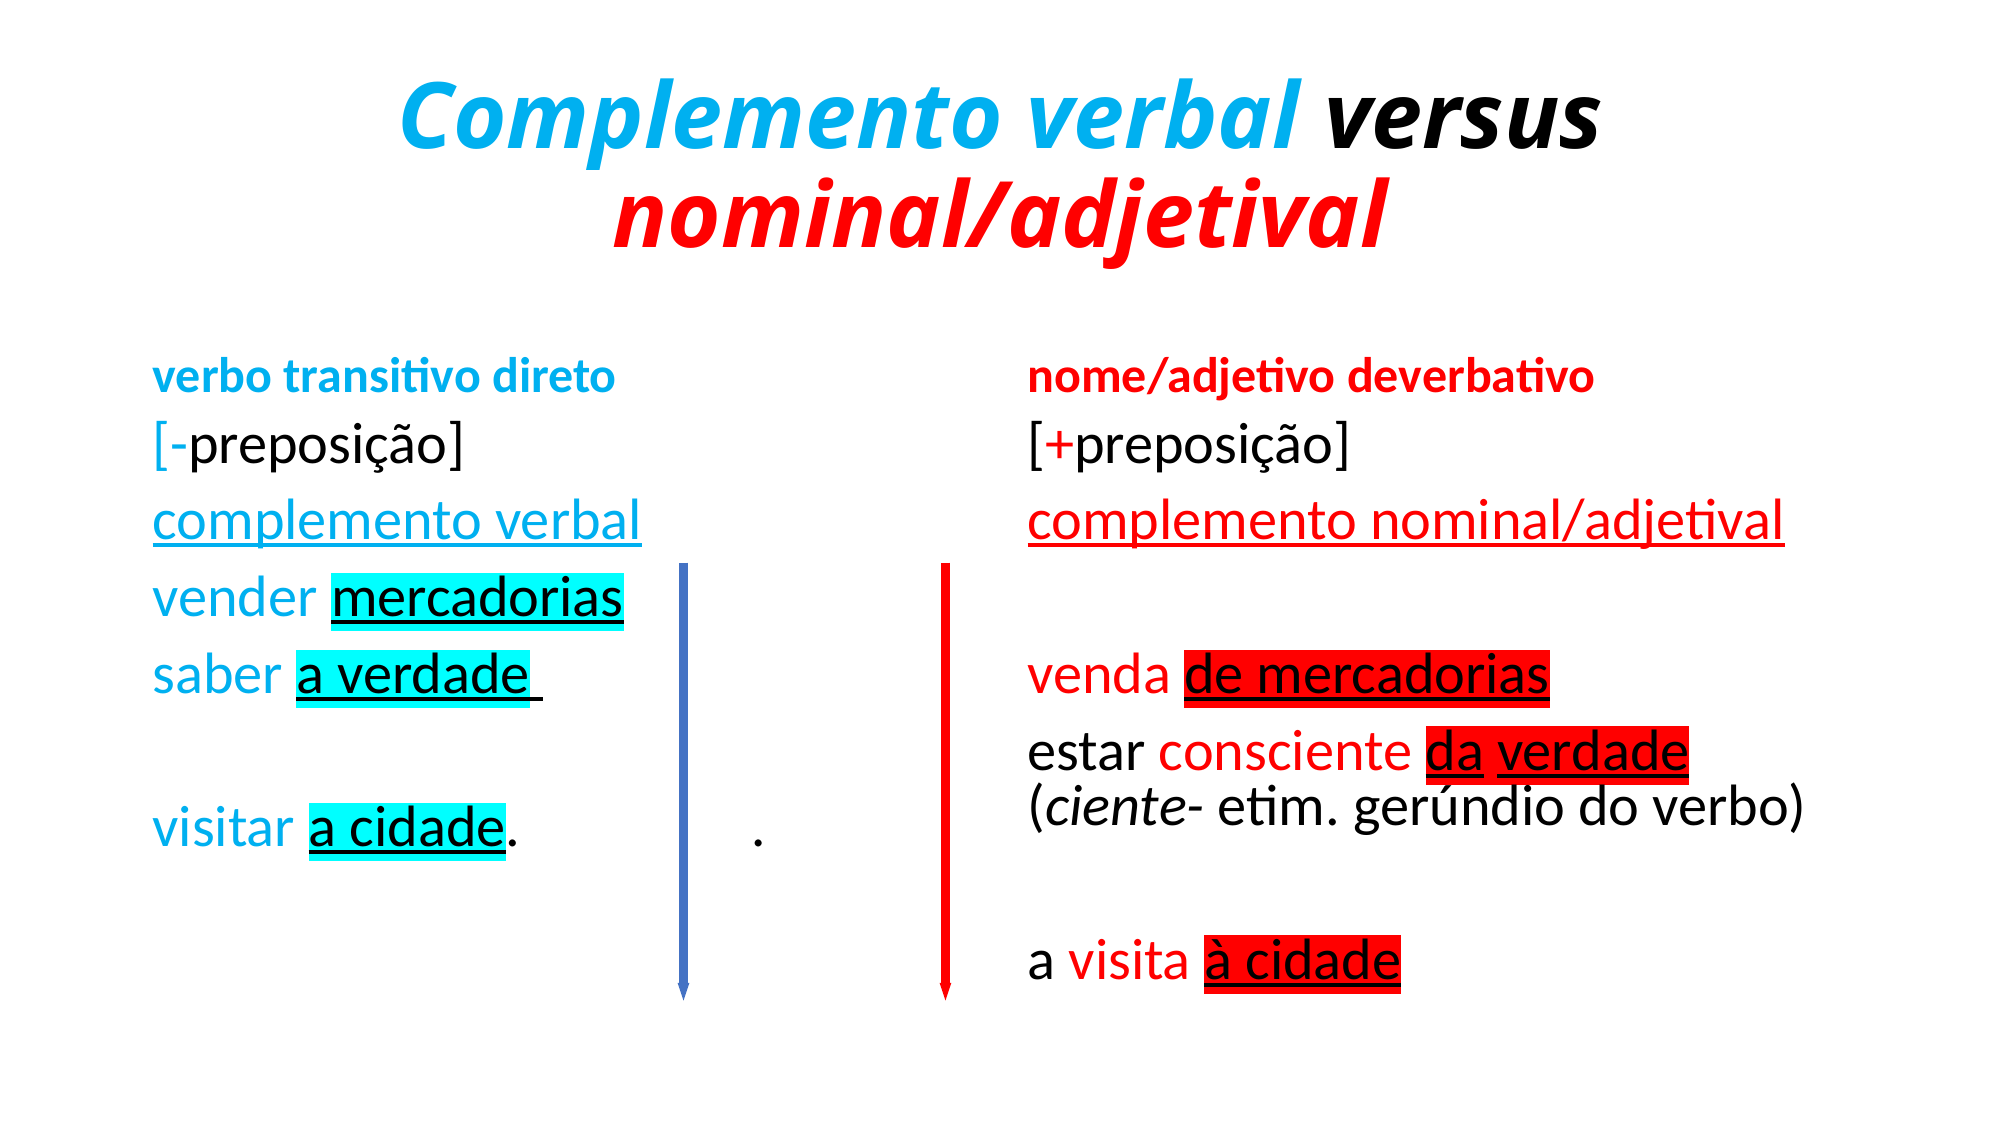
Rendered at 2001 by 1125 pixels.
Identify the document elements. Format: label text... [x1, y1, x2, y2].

list verbo transitivo direto [137, 275, 984, 410]
list nome/adjetivo deverbativo [1012, 275, 1863, 410]
list [+preposição] complemento nominal/adjetival venda de mercadorias estar consciente da verdade (ciente- etim. gerúndio do verbo) a visita à cidade [1012, 410, 1863, 1016]
title Complemento verbal versus nominal/adjetival [137, 59, 1863, 278]
list [-preposição] complemento verbal vender mercadorias saber a verdade visitar a cidade. . [137, 410, 984, 1016]
